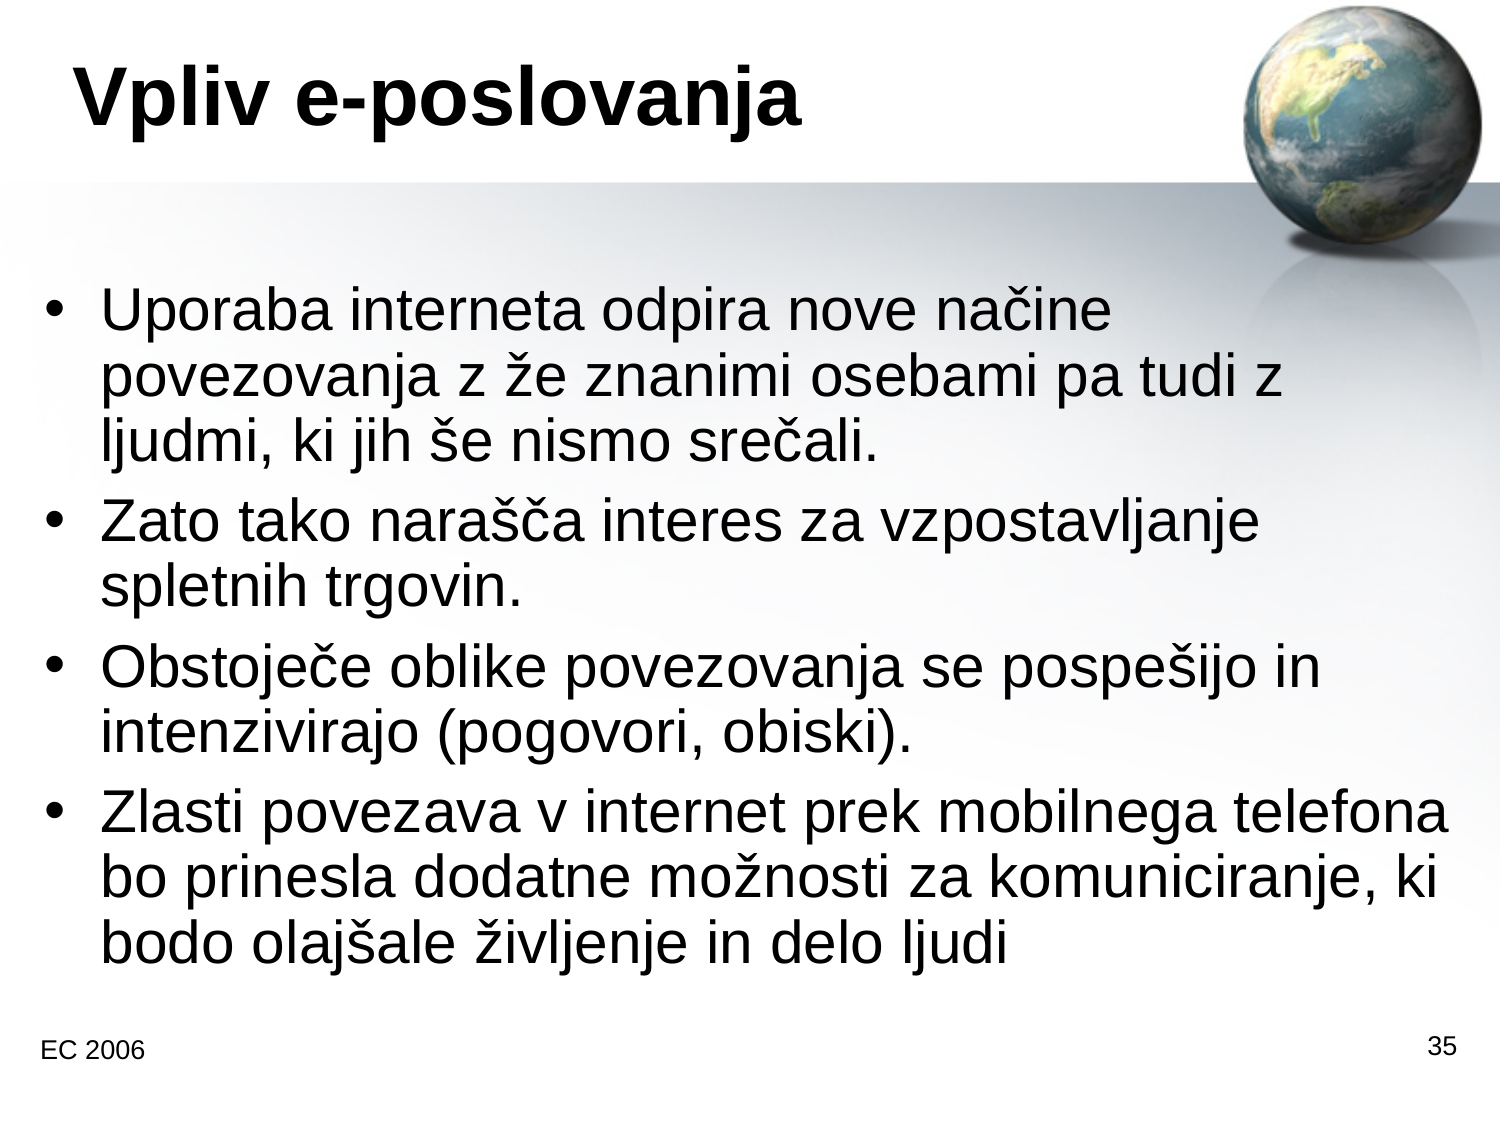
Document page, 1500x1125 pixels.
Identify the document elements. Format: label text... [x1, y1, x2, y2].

text_box <number> [1159, 1020, 1473, 1096]
title Vpliv e-poslovanja [33, 22, 1239, 162]
picture [0, 0, 1500, 1125]
text_box EC 2006 [25, 1025, 338, 1101]
list Uporaba interneta odpira nove načine povezovanja z že znanimi osebami pa tudi z ljudmi, ki jih še nismo srečali. Zato tako narašča interes za vzpostavljanje spletnih trgovin. Obstoječe oblike povezovanja se pospešijo in intenzivirajo (pogovori, obiski). Zlasti povezava v internet prek mobilnega telefona bo prinesla dodatne možnosti za komuniciranje, ki bodo olajšale življenje in delo ljudi [29, 271, 1471, 995]
